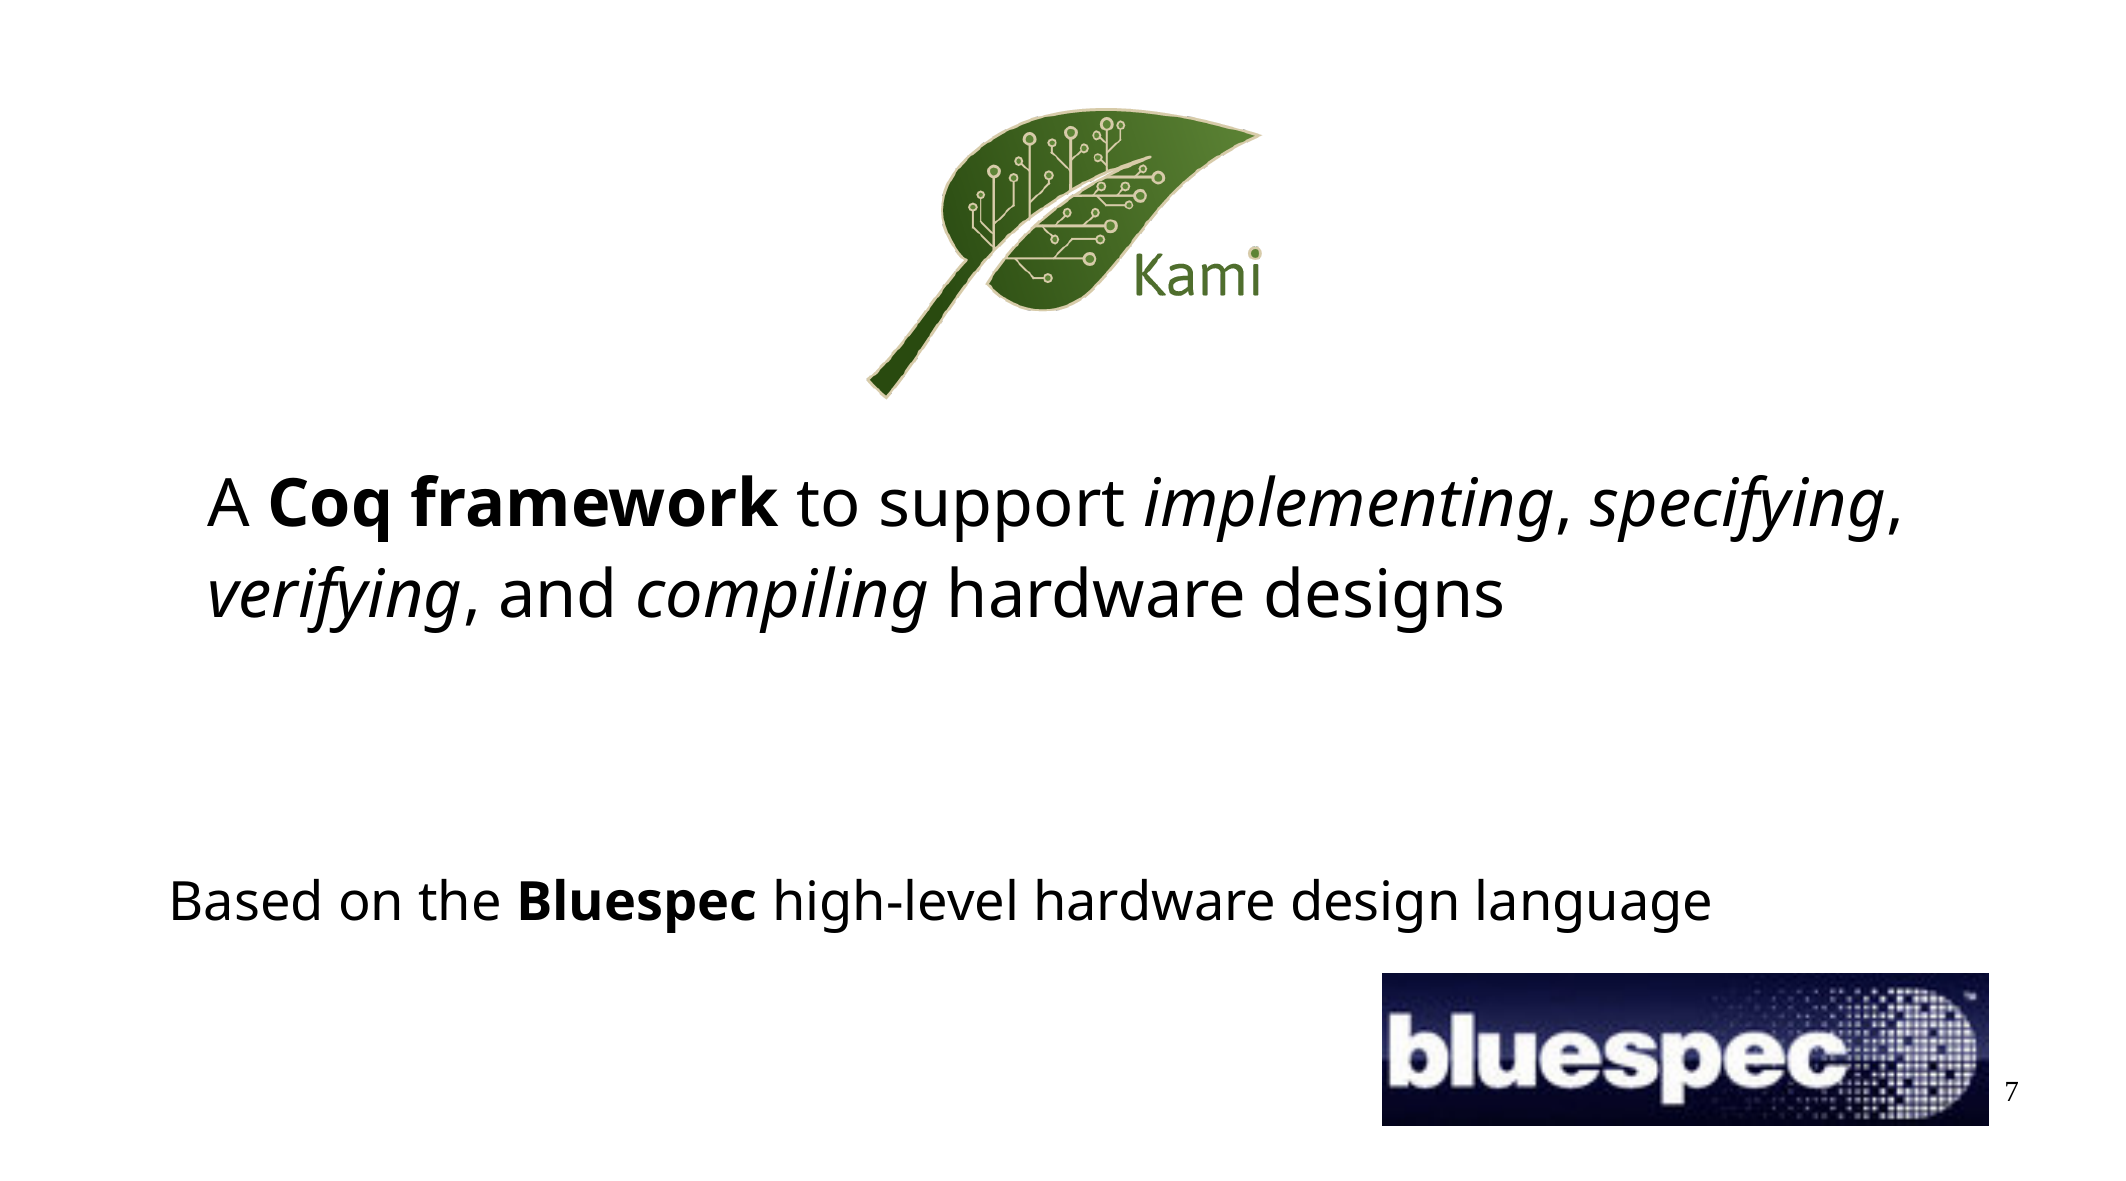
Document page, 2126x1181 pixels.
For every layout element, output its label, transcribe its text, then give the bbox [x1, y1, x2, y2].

text_box A Coq framework to support implementing, specifying, verifying, and compiling hardware designs [192, 447, 1974, 789]
picture [1382, 973, 1989, 1126]
text_box Based on the Bluespec high-level hardware design language [154, 854, 2009, 959]
picture [854, 104, 1271, 401]
